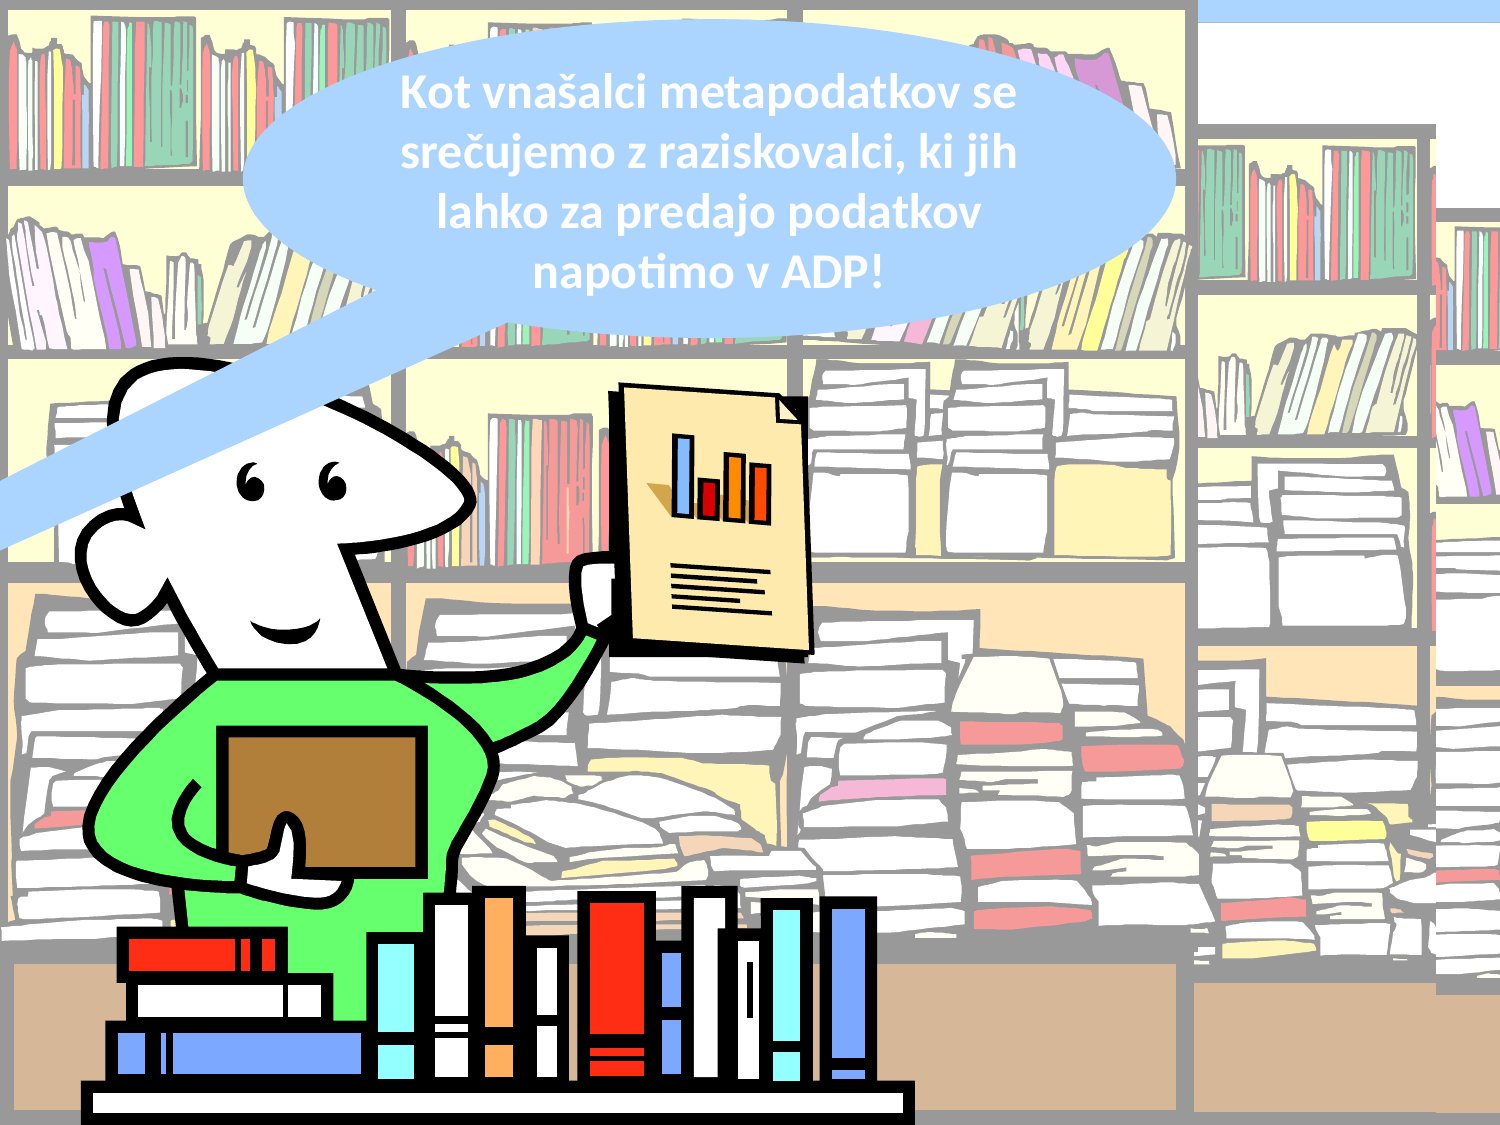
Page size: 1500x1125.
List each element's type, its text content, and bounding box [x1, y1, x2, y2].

picture [0, 0, 1500, 1125]
text_box Kot vnašalci metapodatkov se srečujemo z raziskovalci, ki jih lahko za predajo podatkov napotimo v ADP! [0, 19, 1177, 551]
